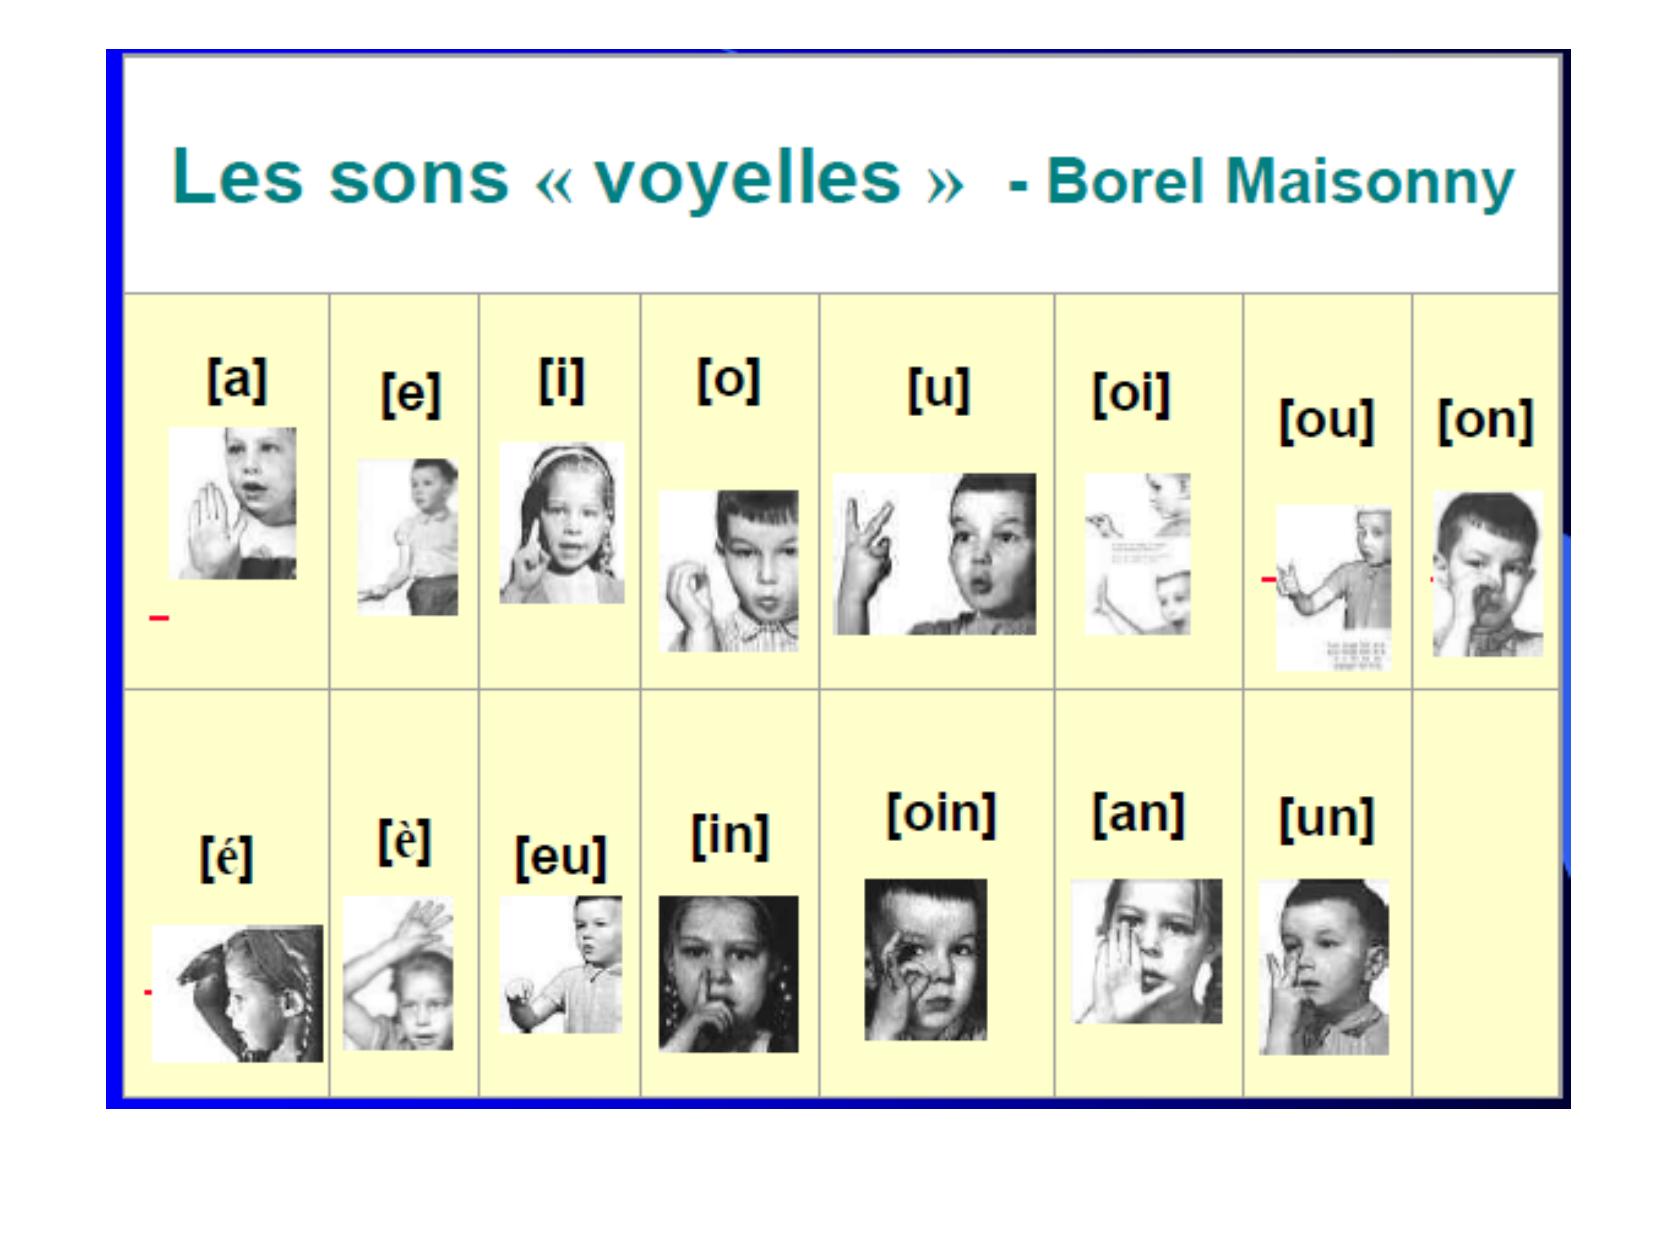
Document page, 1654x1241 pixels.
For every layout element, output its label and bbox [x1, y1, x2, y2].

picture [106, 49, 1571, 1109]
